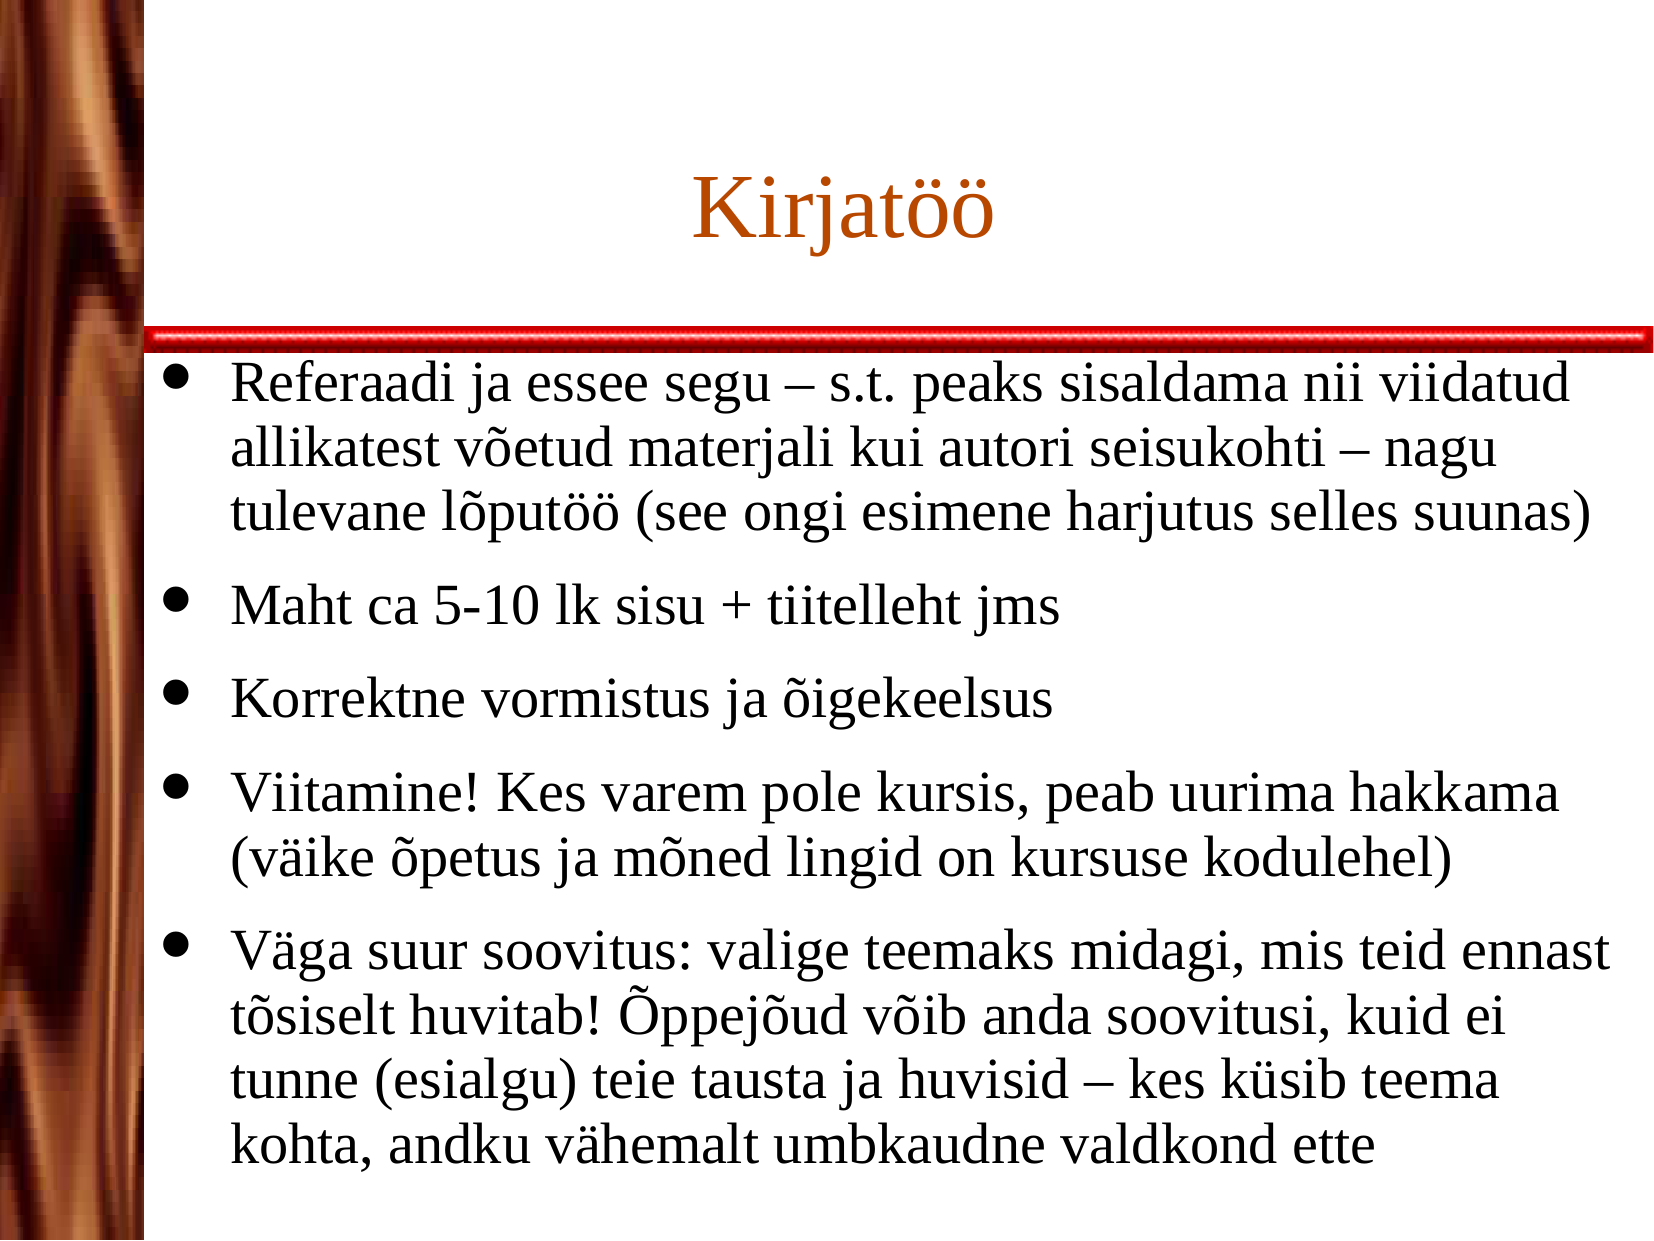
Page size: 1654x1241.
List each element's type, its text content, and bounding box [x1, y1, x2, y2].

picture [0, 0, 1654, 1240]
list Referaadi ja essee segu – s.t. peaks sisaldama nii viidatud allikatest võetud materjali kui autori seisukohti – nagu tulevane lõputöö (see ongi esimene harjutus selles suunas) Maht ca 5-10 lk sisu + tiitelleht jms Korrektne vormistus ja õigekeelsus Viitamine! Kes varem pole kursis, peab uurima hakkama (väike õpetus ja mõned lingid on kursuse kodulehel) Väga suur soovitus: valige teemaks midagi, mis teid ennast tõsiselt huvitab! Õppejõud võib anda soovitusi, kuid ei tunne (esialgu) teie tausta ja huvisid – kes küsib teema kohta, andku vähemalt umbkaudne valdkond ette [147, 349, 1630, 1199]
title Kirjatöö [121, 96, 1533, 317]
